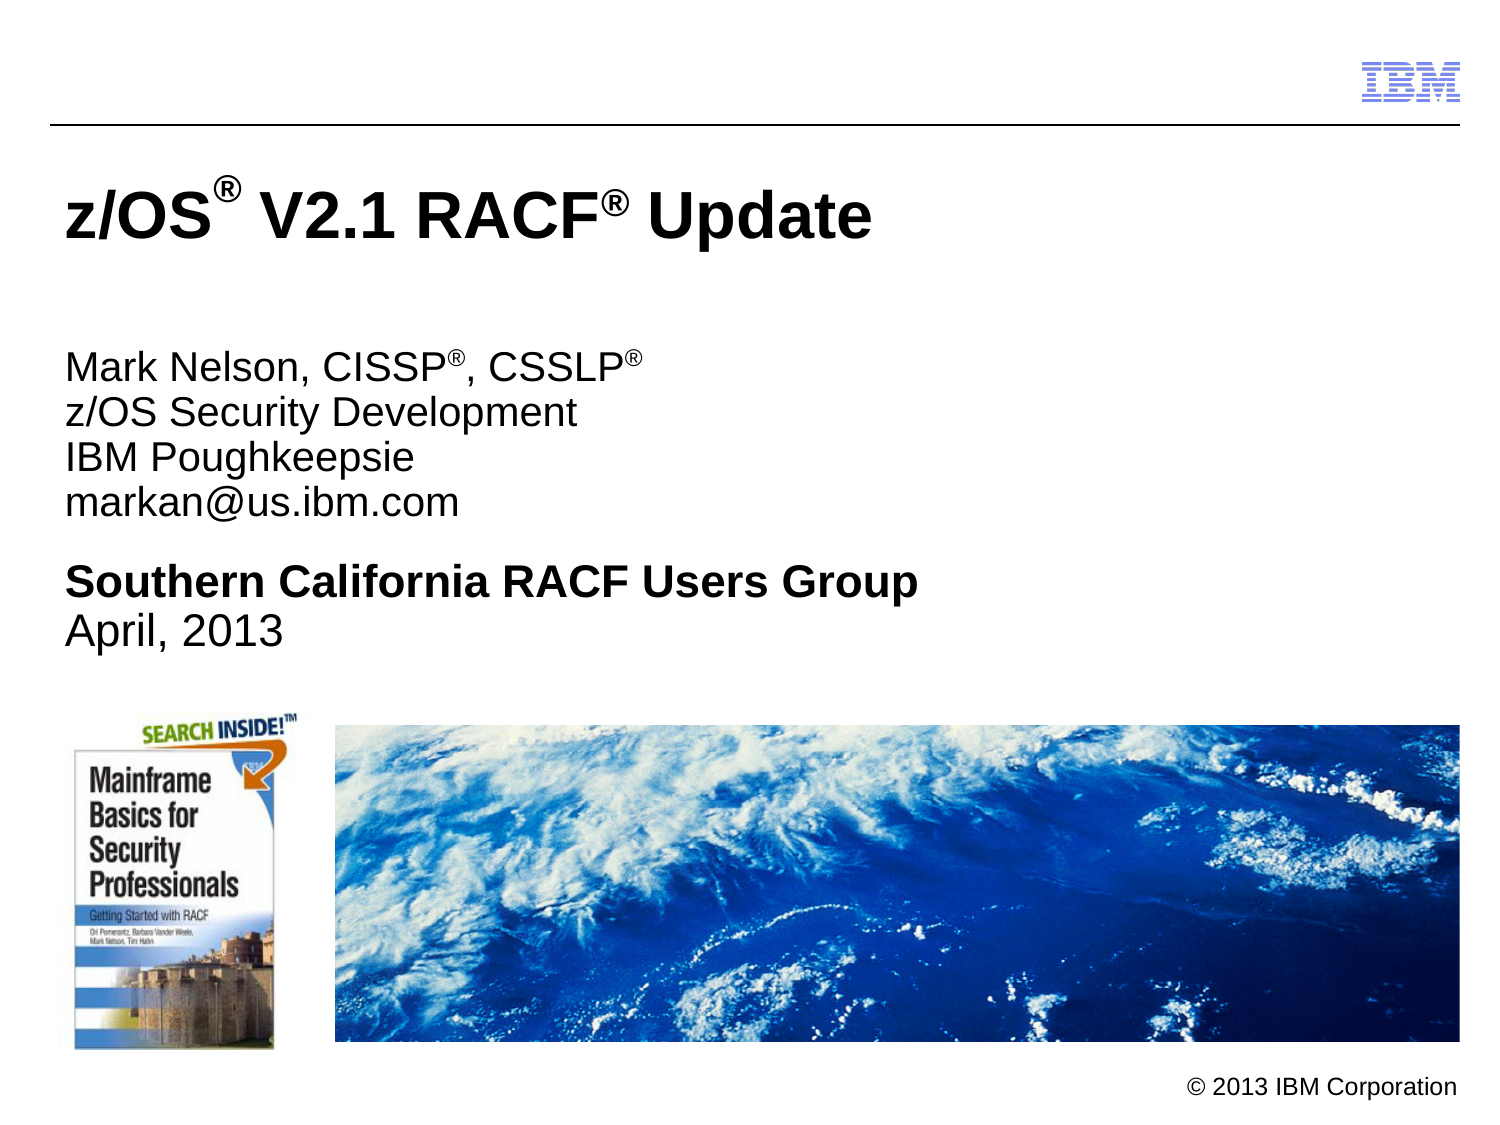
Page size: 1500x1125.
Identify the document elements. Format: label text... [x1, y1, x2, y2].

text_box Mark Nelson, CISSP®, CSSLP® z/OS Security Development IBM Poughkeepsie markan@us.ibm.com [50, 337, 1451, 533]
picture [1362, 62, 1460, 102]
title z/OS® V2.1 RACF® Update [50, 167, 1450, 263]
text_box Southern California RACF Users Group April, 2013 [50, 549, 1451, 665]
picture [37, 712, 1460, 1051]
